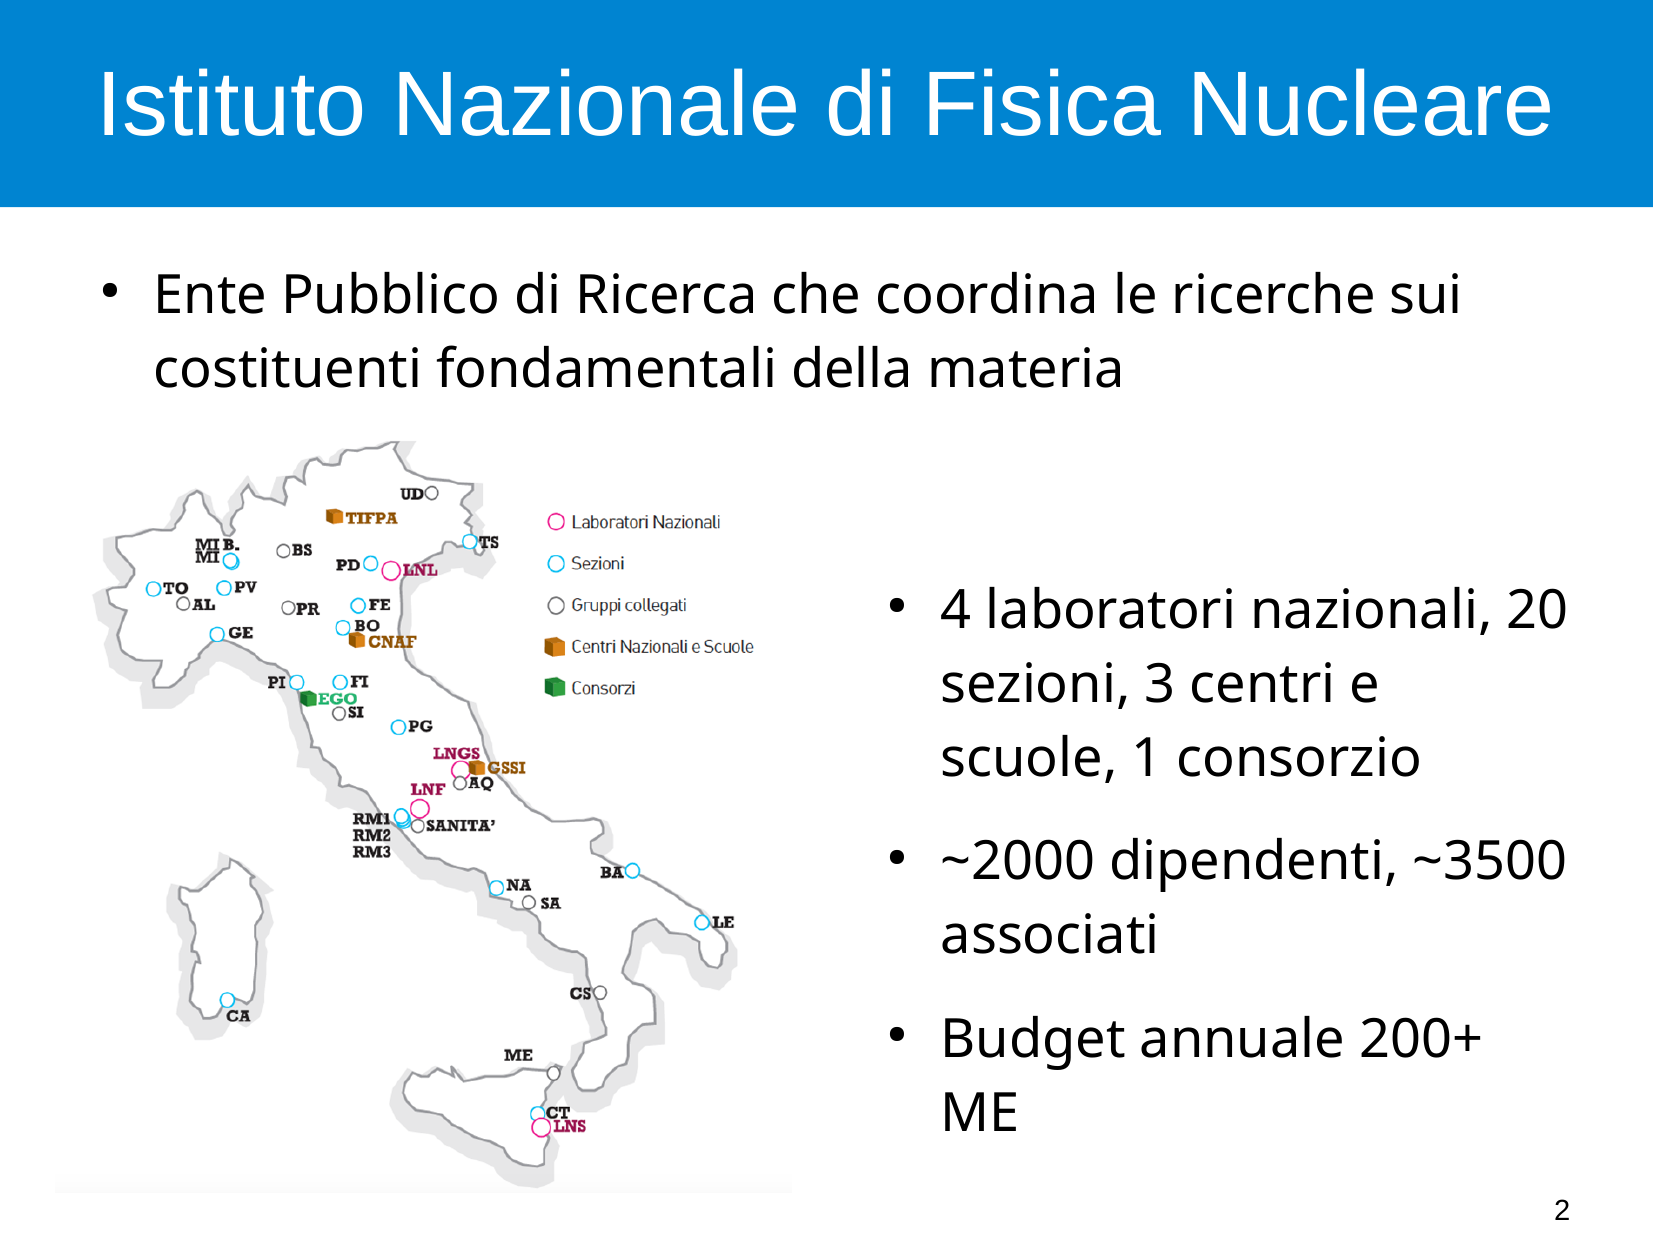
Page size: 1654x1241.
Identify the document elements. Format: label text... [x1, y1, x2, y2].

list Ente Pubblico di Ricerca che coordina le ricerche sui costituenti fondamentali della materia [82, 255, 1571, 685]
picture [55, 436, 792, 1193]
title Istituto Nazionale di Fisica Nucleare [0, 0, 1653, 208]
list 4 laboratori nazionali, 20 sezioni, 3 centri e scuole, 1 consorzio ~2000 dipendenti, ~3500 associati Budget annuale 200+ ME [869, 570, 1571, 1155]
